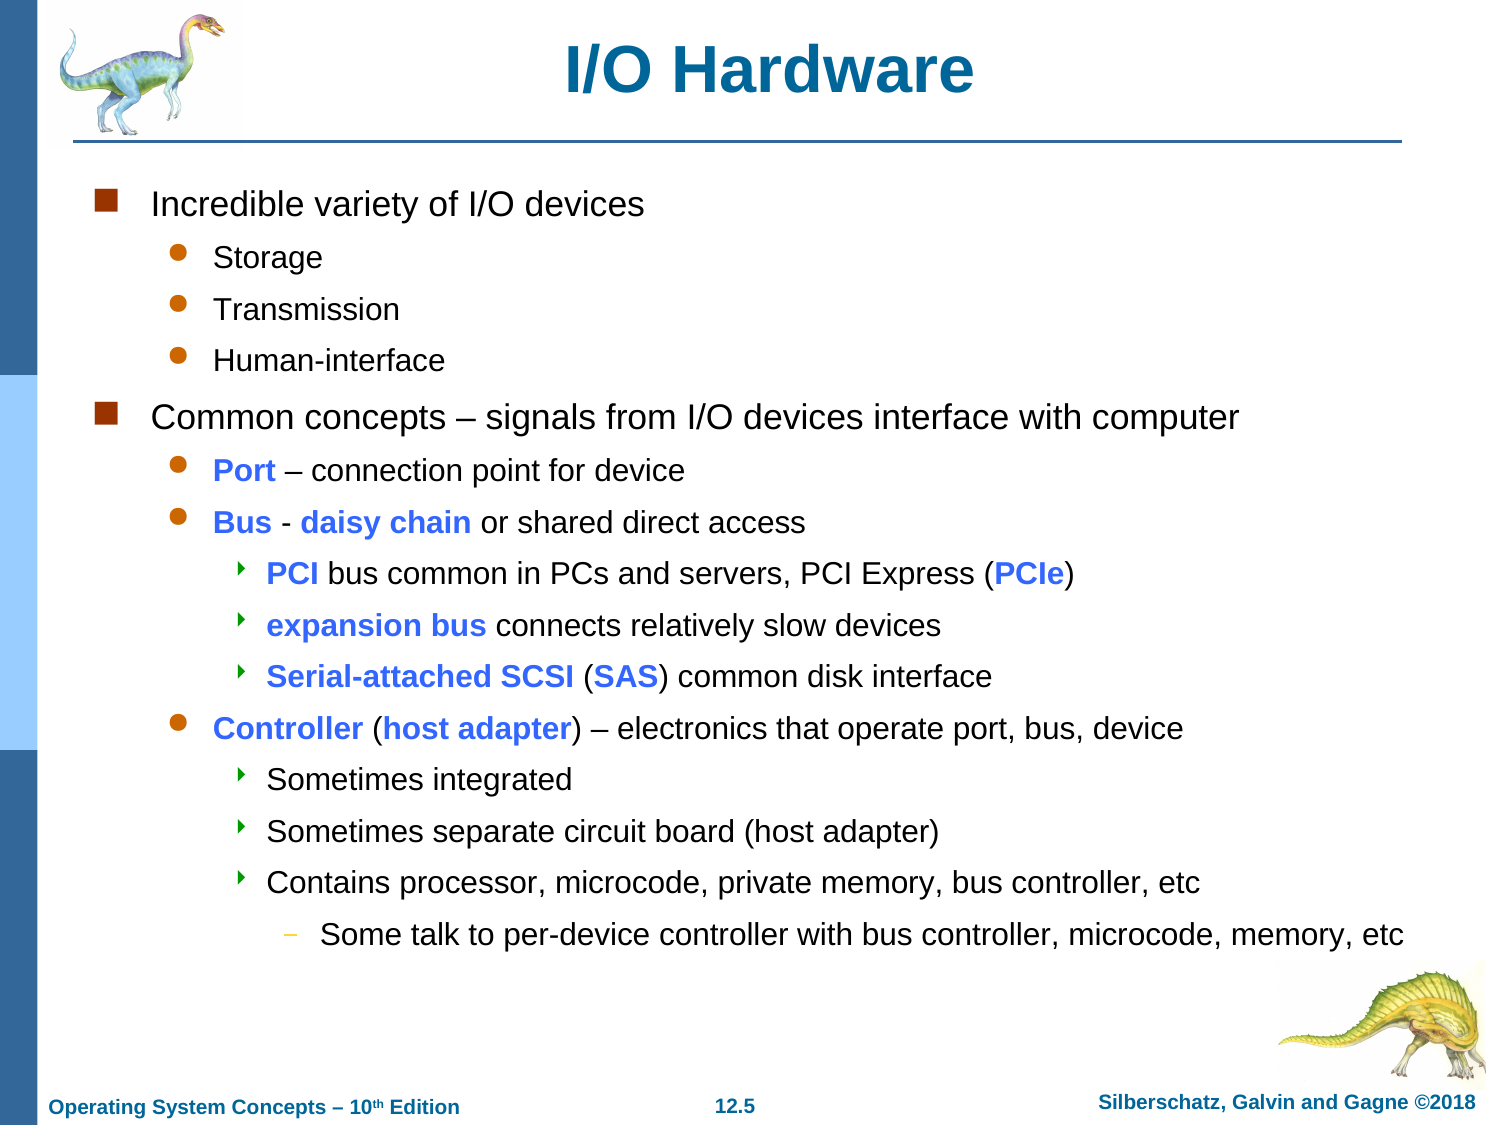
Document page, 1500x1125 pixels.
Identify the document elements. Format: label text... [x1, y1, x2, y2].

picture [1275, 959, 1486, 1090]
picture [46, 0, 243, 149]
picture [1415, 1094, 1423, 1099]
title I/O Hardware [115, 18, 1425, 114]
list Incredible variety of I/O devices Storage Transmission Human-interface Common concepts – signals from I/O devices interface with computer Port – connection point for device Bus - daisy chain or shared direct access PCI bus common in PCs and servers, PCI Express (PCIe) expansion bus connects relatively slow devices Serial-attached SCSI (SAS) common disk interface Controller (host adapter) – electronics that operate port, bus, device Sometimes integrated Sometimes separate circuit board (host adapter) Contains processor, microcode, private memory, bus controller, etc Some talk to per-device controller with bus controller, microcode, memory, etc [82, 173, 1441, 997]
